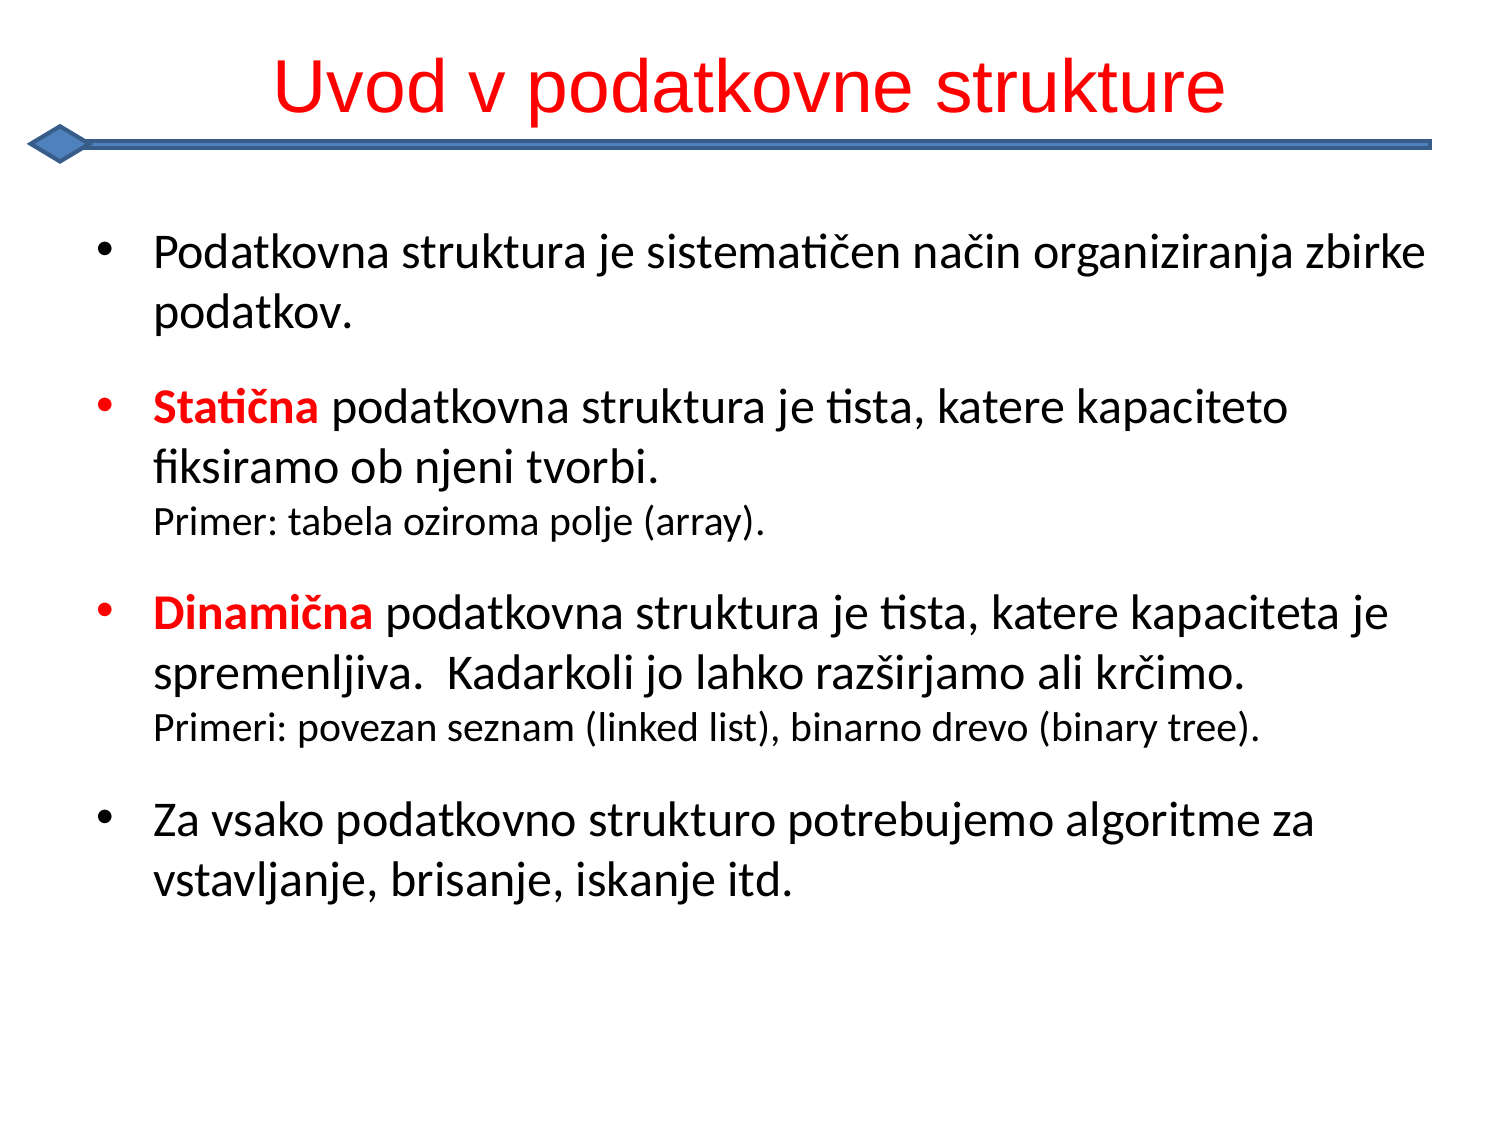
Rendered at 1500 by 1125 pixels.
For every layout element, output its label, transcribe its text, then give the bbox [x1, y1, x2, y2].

list Podatkovna struktura je sistematičen način organiziranja zbirke podatkov. Statična podatkovna struktura je tista, katere kapaciteto fiksiramo ob njeni tvorbi. Primer: tabela oziroma polje (array). Dinamična podatkovna struktura je tista, katere kapaciteta je spremenljiva. Kadarkoli jo lahko razširjamo ali krčimo. Primeri: povezan seznam (linked list), binarno drevo (binary tree). Za vsako podatkovno strukturo potrebujemo algoritme za vstavljanje, brisanje, iskanje itd. [81, 210, 1500, 962]
title Uvod v podatkovne strukture [75, 23, 1426, 141]
